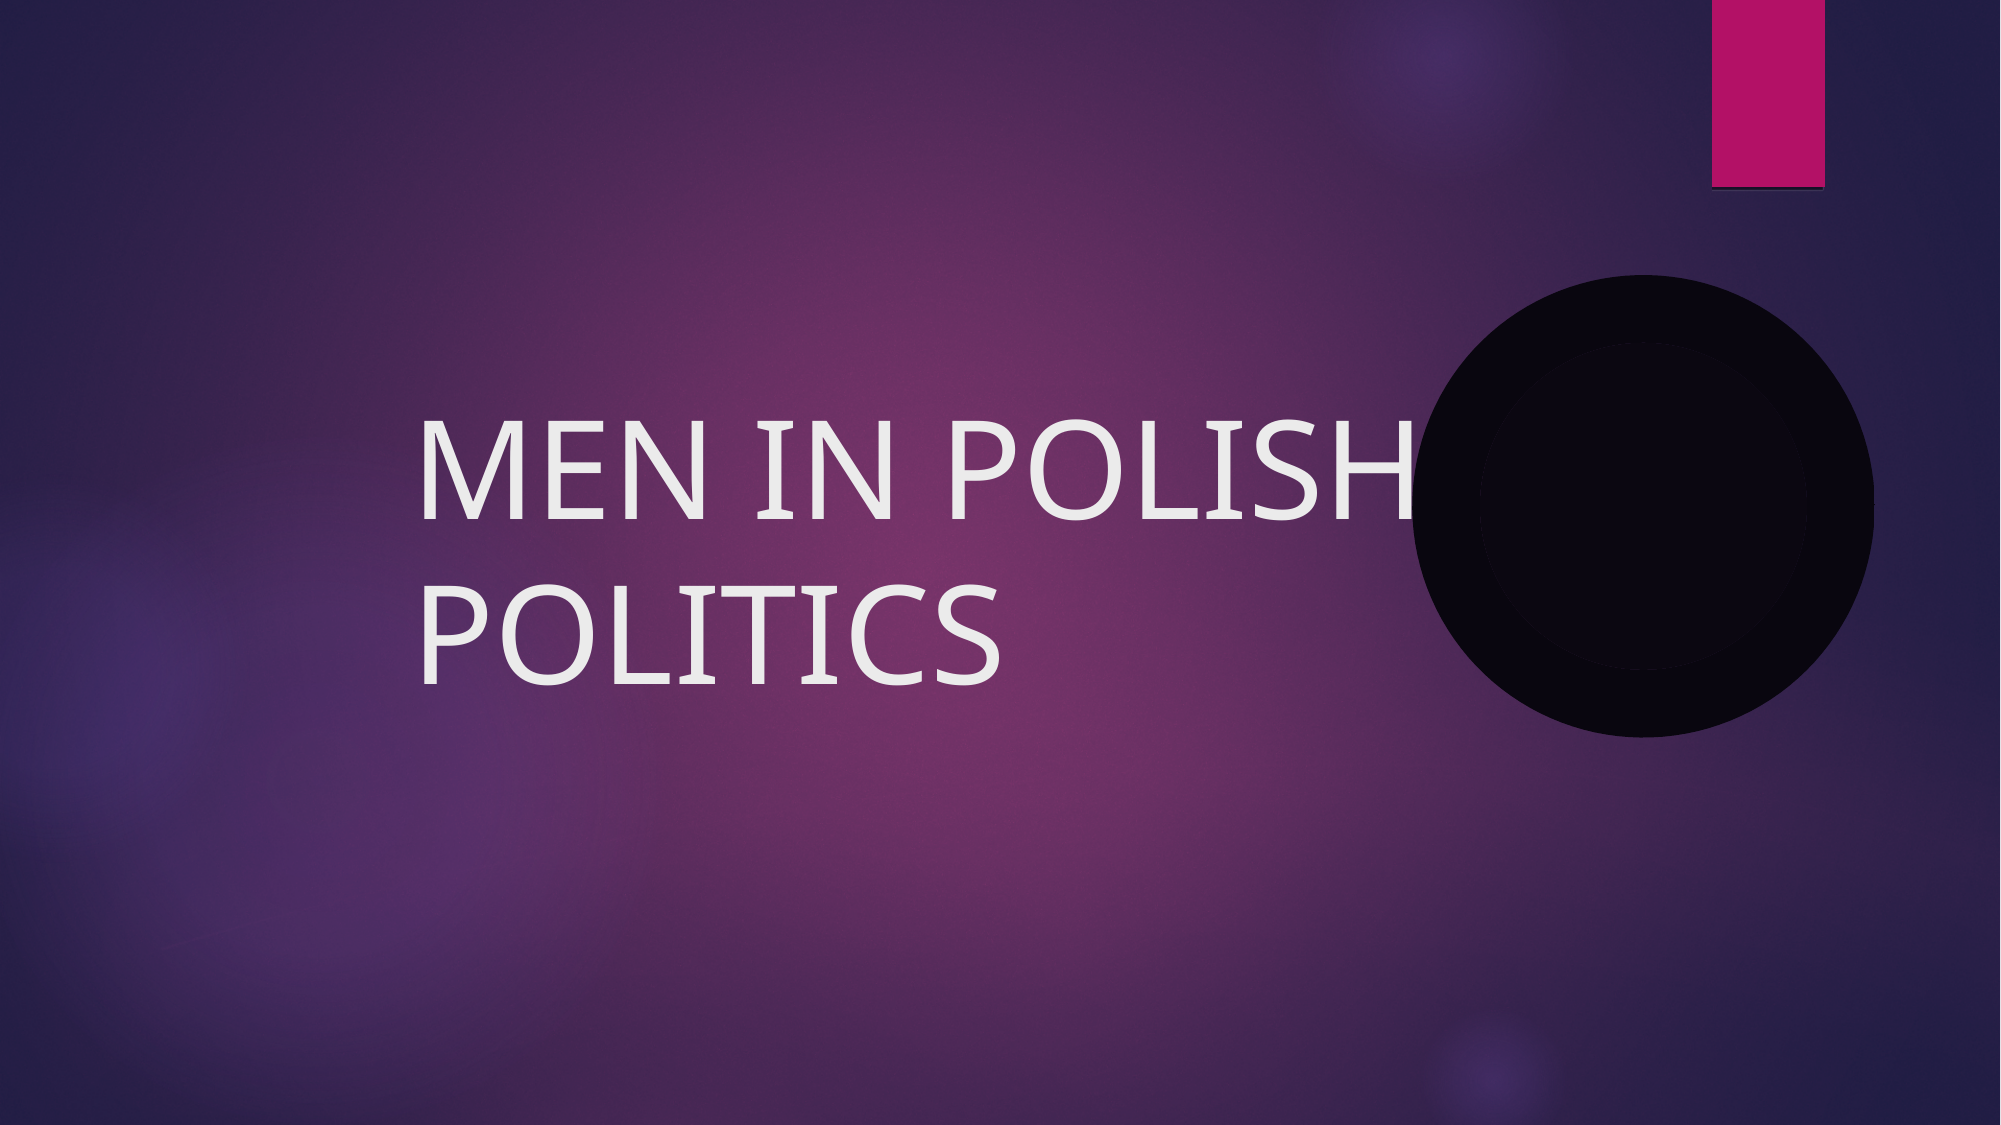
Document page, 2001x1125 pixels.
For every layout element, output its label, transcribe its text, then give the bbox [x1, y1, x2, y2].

title MEN IN POLISH POLITICS [396, 375, 1649, 892]
